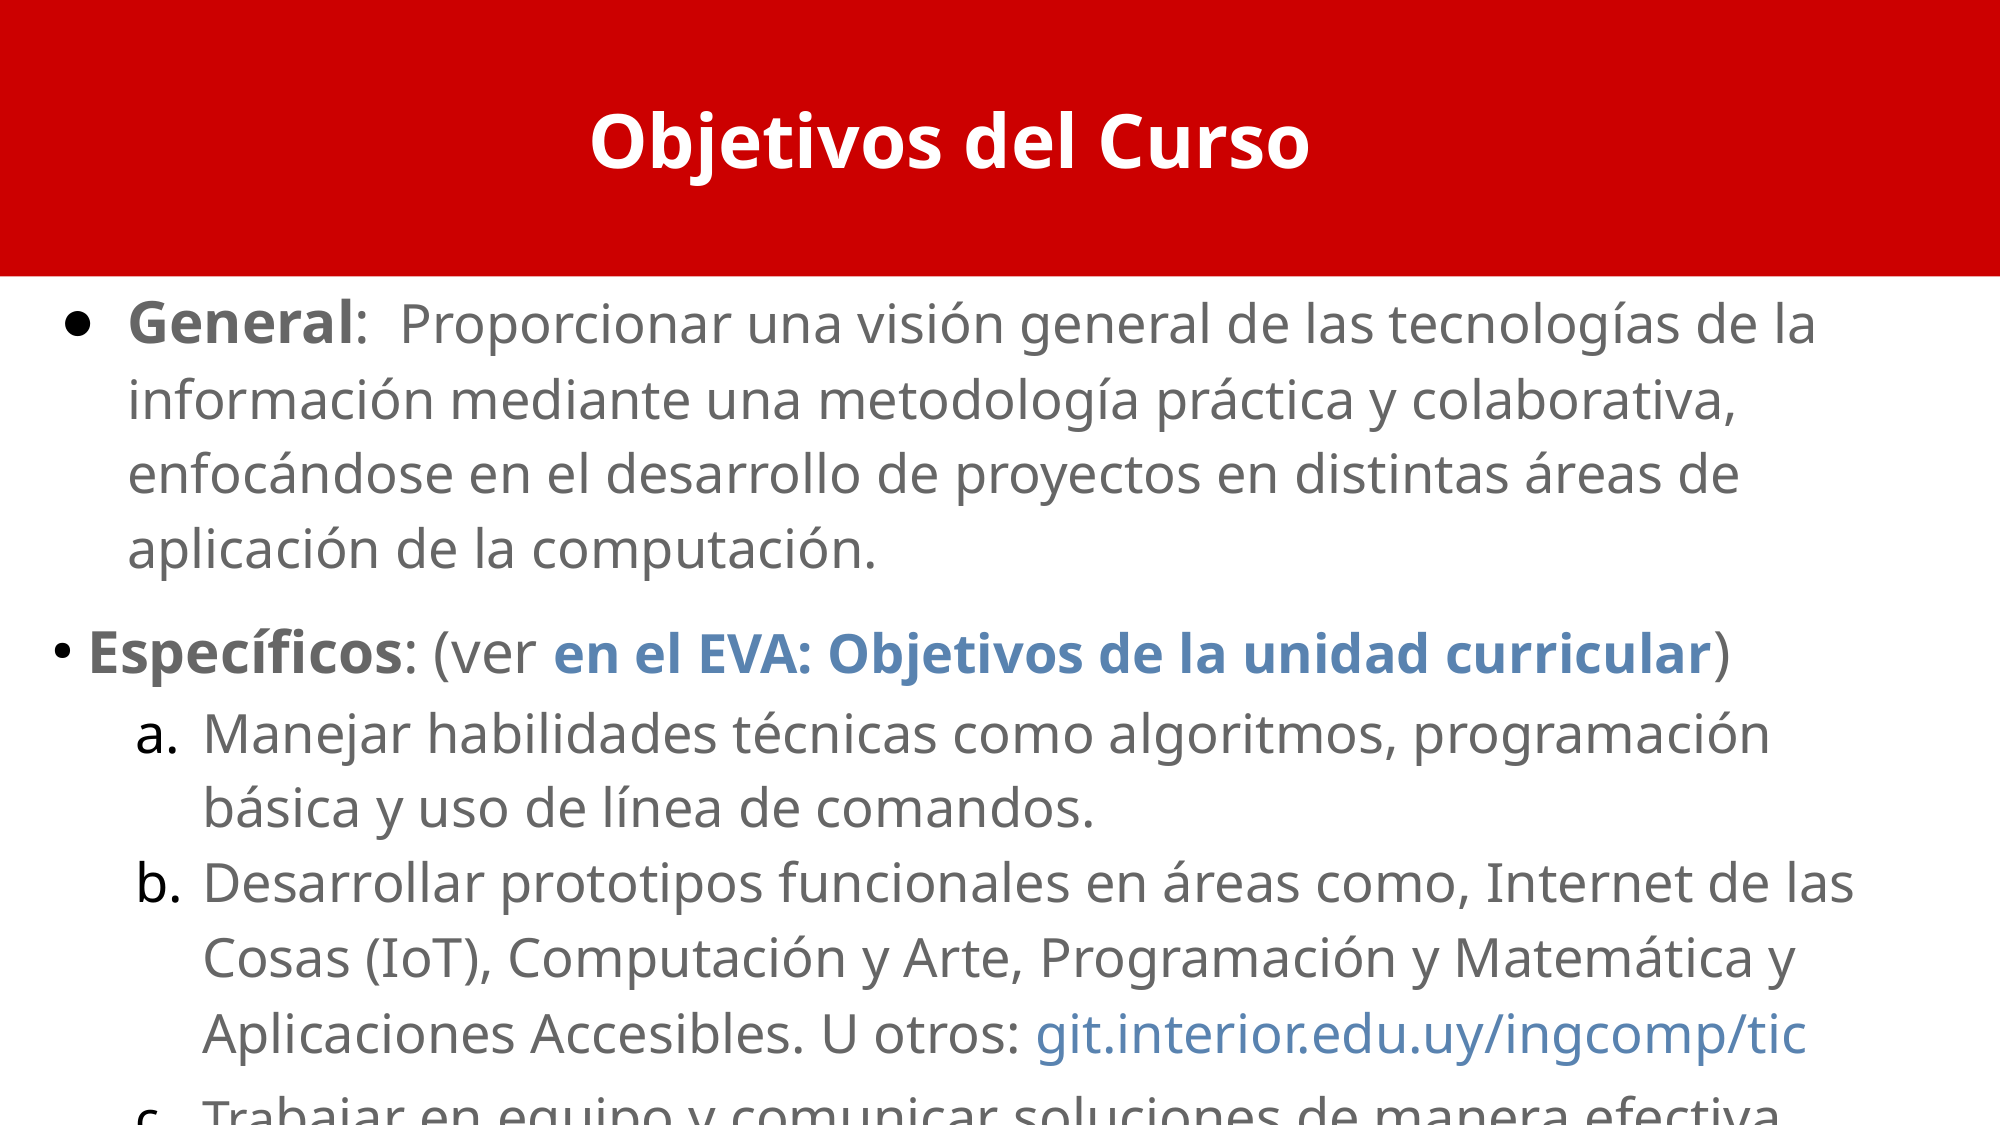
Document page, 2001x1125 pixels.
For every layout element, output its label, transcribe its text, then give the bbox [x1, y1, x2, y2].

text_box General: Proporcionar una visión general de las tecnologías de la información mediante una metodología práctica y colaborativa, enfocándose en el desarrollo de proyectos en distintas áreas de aplicación de la computación. Específicos: (ver en el EVA: Objetivos de la unidad curricular) Manejar habilidades técnicas como algoritmos, programación básica y uso de línea de comandos. Desarrollar prototipos funcionales en áreas como, Internet de las Cosas (IoT), Computación y Arte, Programación y Matemática y Aplicaciones Accesibles. U otros: git.interior.edu.uy/ingcomp/tic Trabajar en equipo y comunicar soluciones de manera efectiva. [37, 267, 1949, 1048]
title Objetivos del Curso [169, 35, 1732, 254]
text_box [0, 0, 2000, 277]
